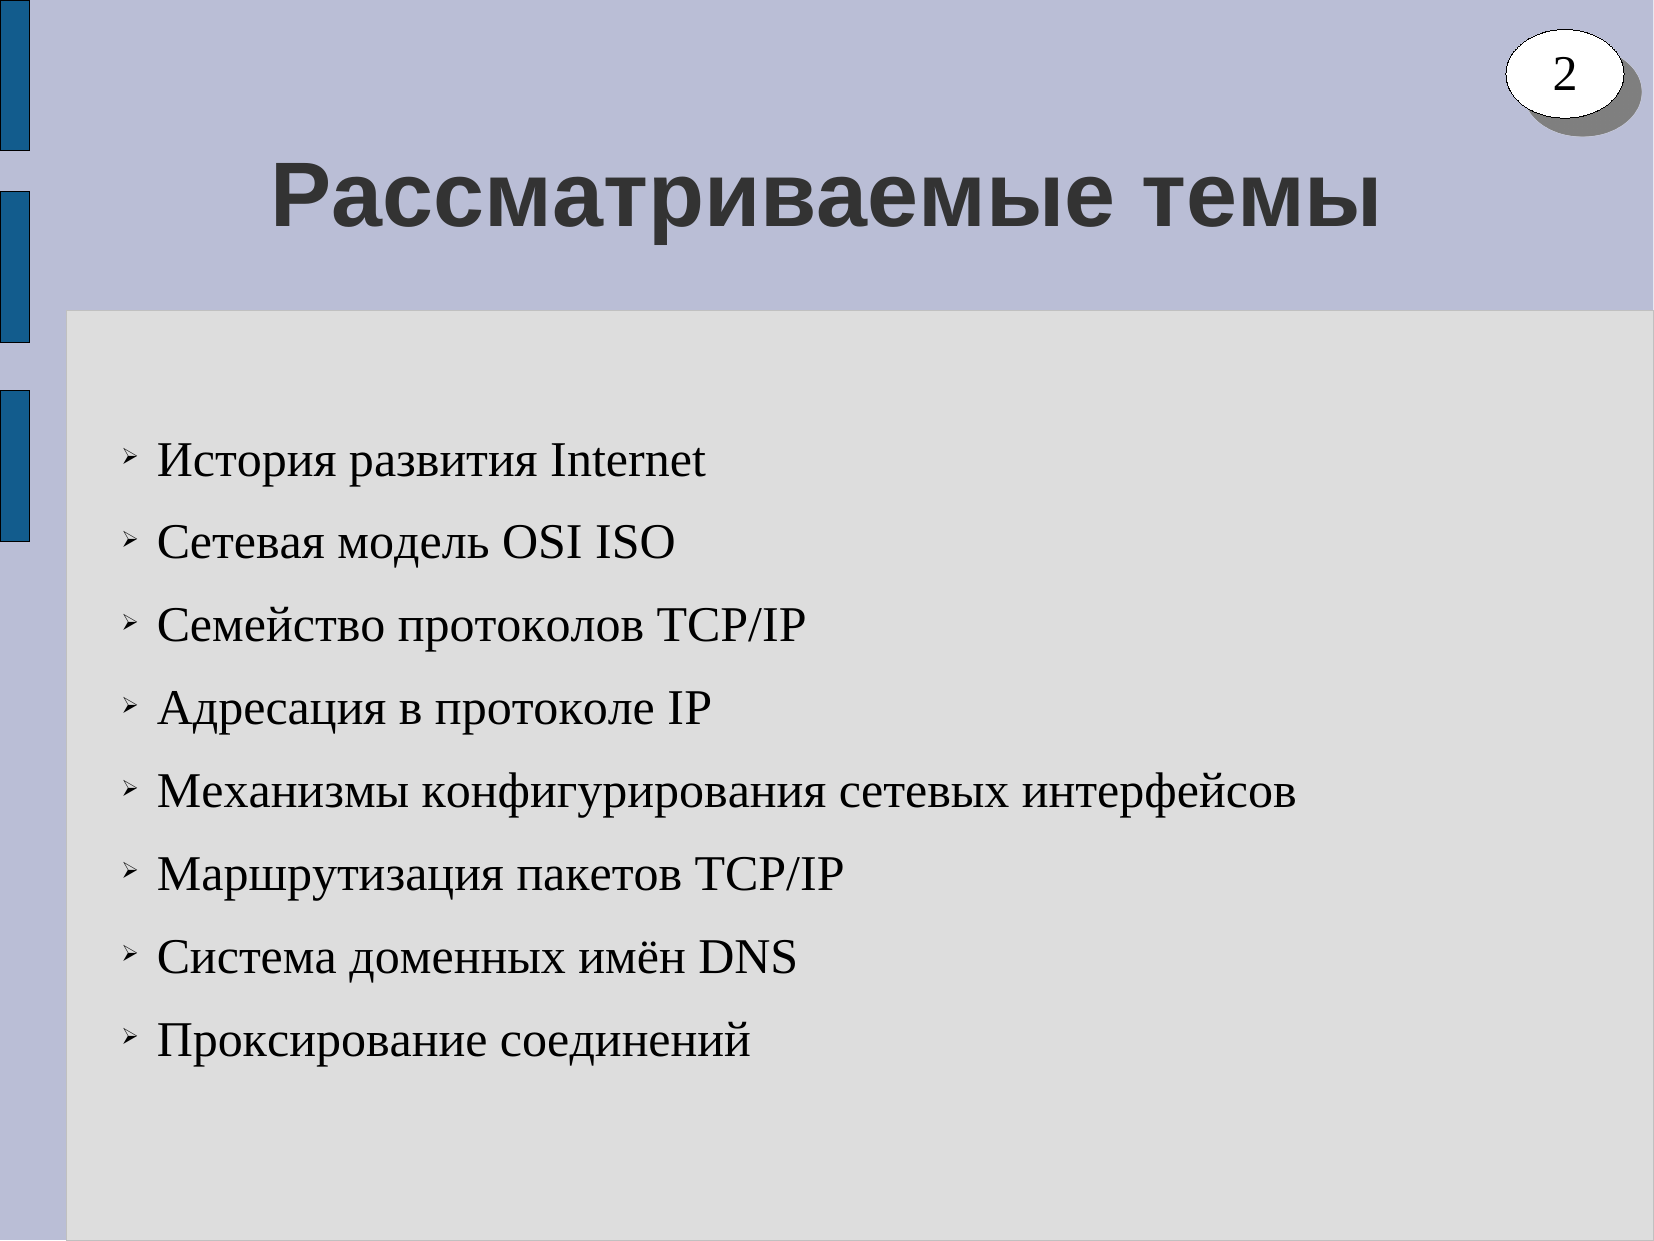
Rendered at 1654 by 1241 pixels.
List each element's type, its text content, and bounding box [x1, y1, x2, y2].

subtitle История развития Internet Сетевая модель OSI ISO Семейство протоколов TCP/IP Адресация в протоколе IP Механизмы конфигурирования сетевых интерфейсов Маршрутизация пакетов TCP/IP Система доменных имён DNS Проксирование соединений [121, 344, 1534, 1127]
title Рассматриваемые темы [121, 91, 1534, 299]
text_box 2 [1505, 29, 1625, 119]
